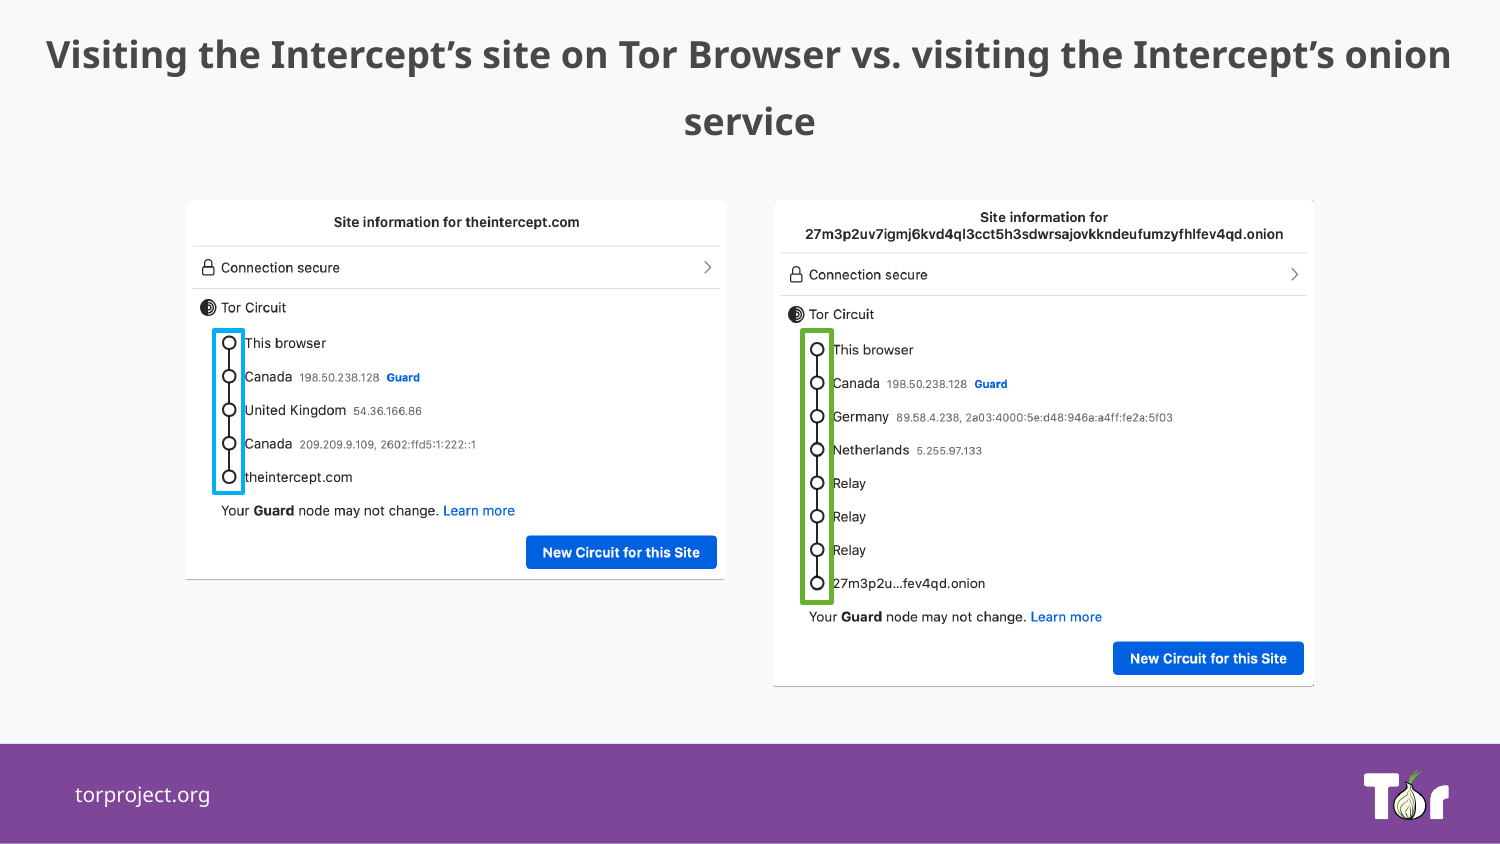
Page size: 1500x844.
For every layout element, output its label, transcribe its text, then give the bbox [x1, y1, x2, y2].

picture [774, 200, 1314, 686]
picture [186, 200, 726, 579]
picture [1364, 768, 1449, 820]
text_box Visiting the Intercept’s site on Tor Browser vs. visiting the Intercept’s onion service [23, 37, 1477, 114]
